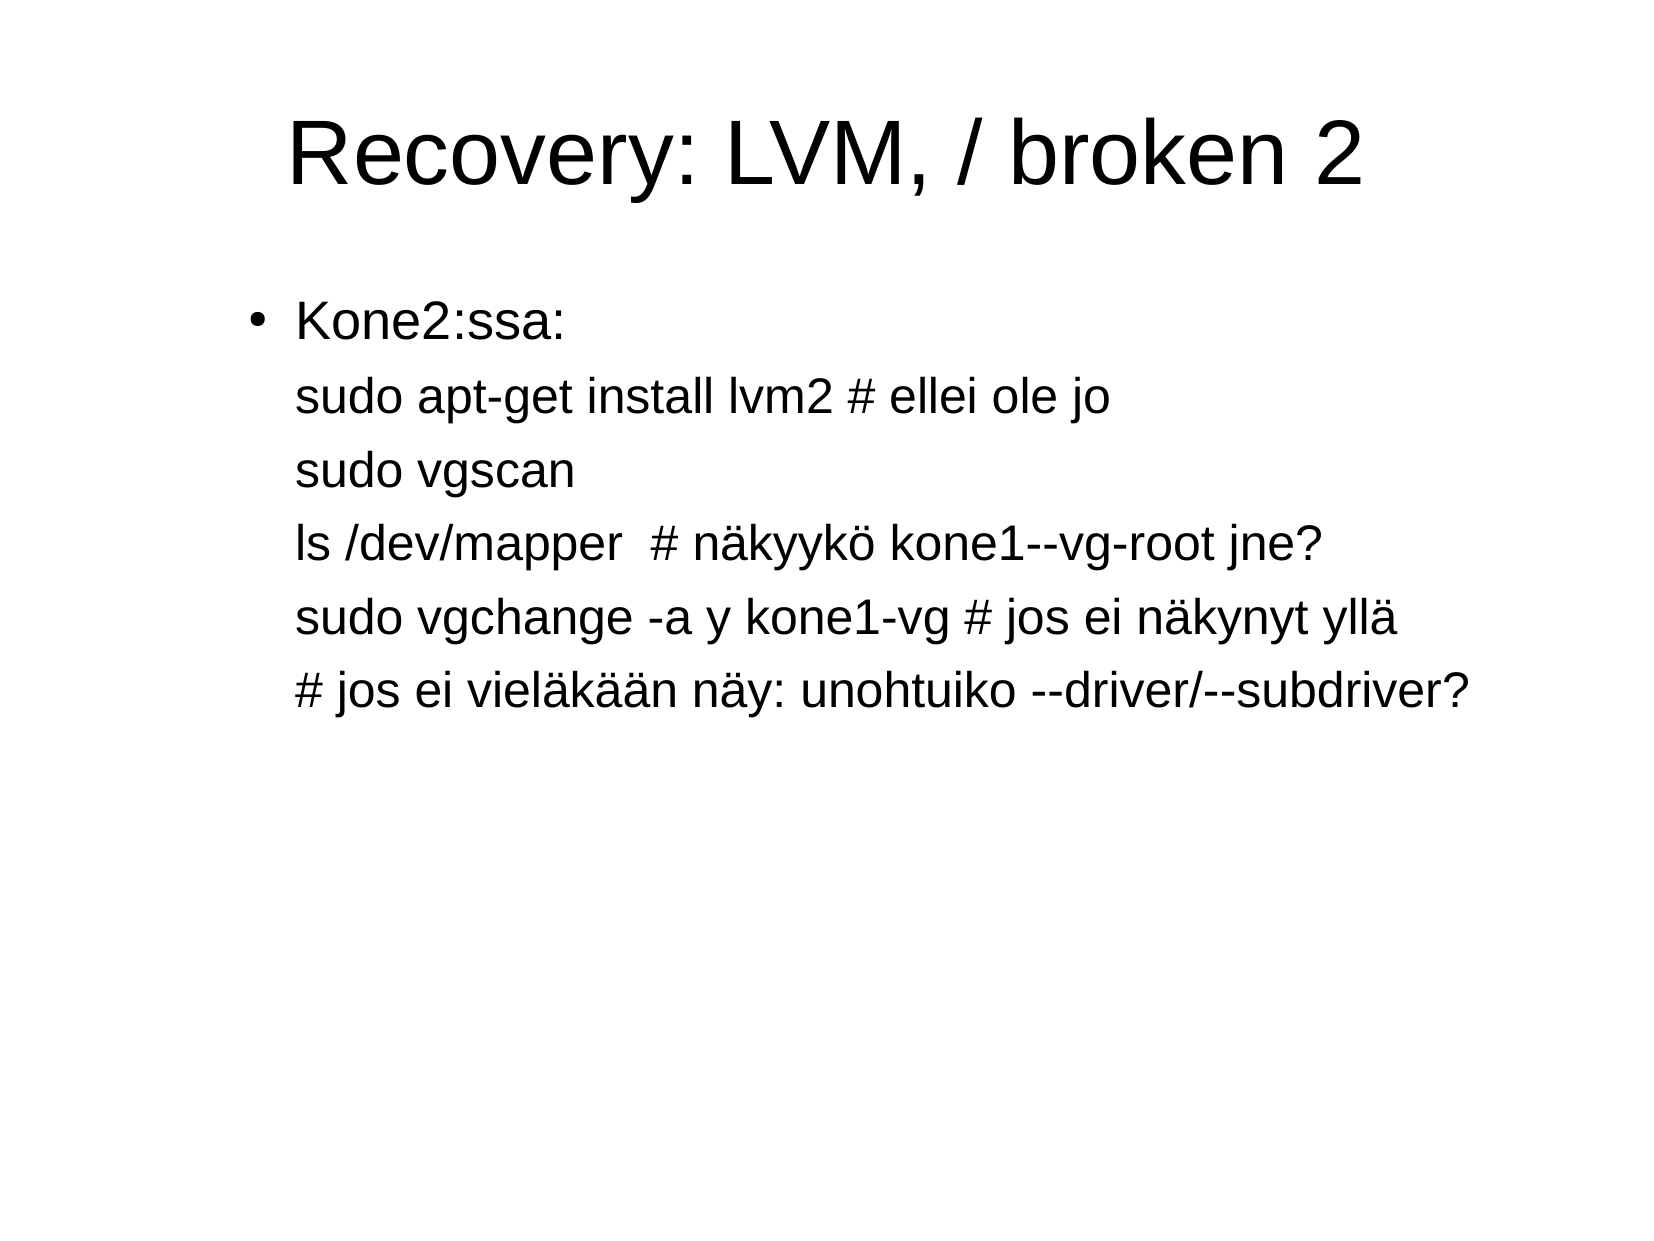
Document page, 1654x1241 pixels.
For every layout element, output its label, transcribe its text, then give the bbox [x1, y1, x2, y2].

list Kone2:ssa: sudo apt-get install lvm2 # ellei ole jo sudo vgscan ls /dev/mapper # näkyykö kone1--vg-root jne? sudo vgchange -a y kone1-vg # jos ei näkynyt yllä # jos ei vieläkään näy: unohtuiko --driver/--subdriver? [82, 290, 1571, 1010]
title Recovery: LVM, / broken 2 [82, 49, 1571, 257]
